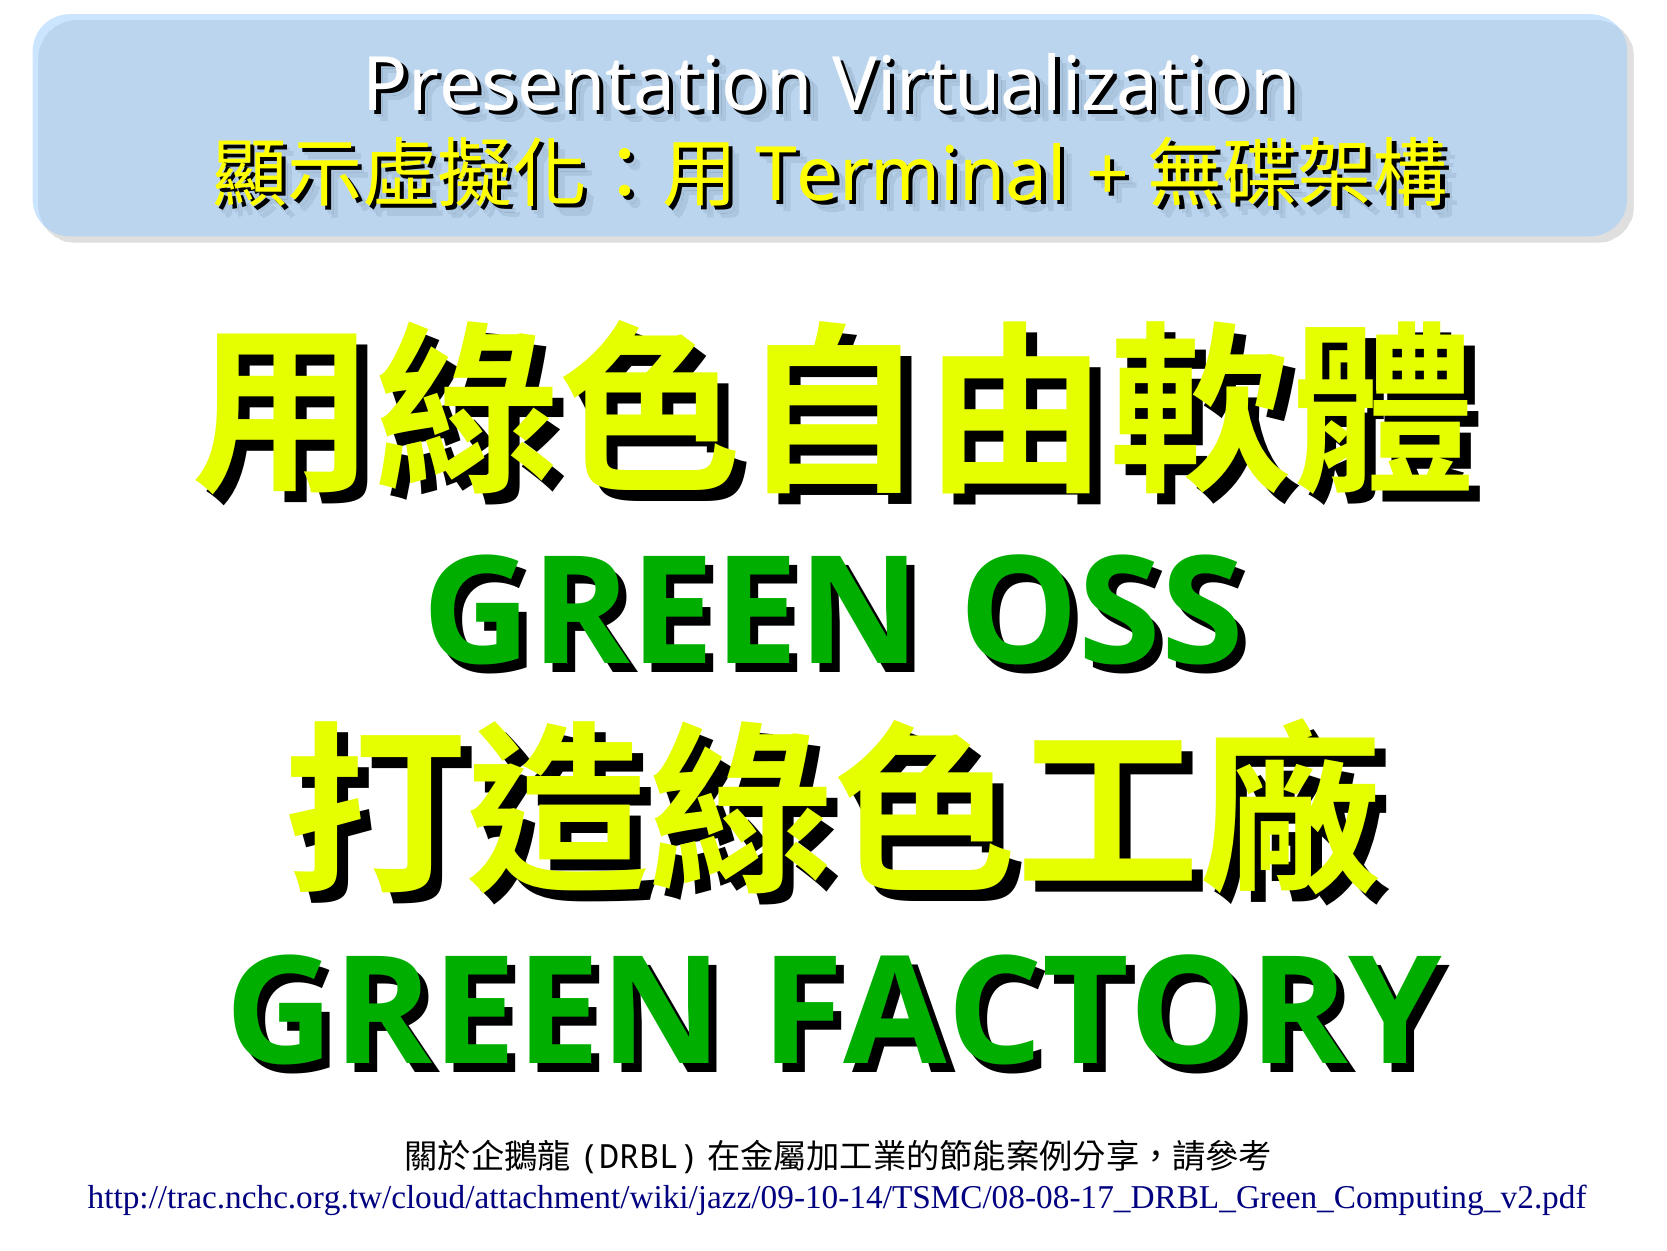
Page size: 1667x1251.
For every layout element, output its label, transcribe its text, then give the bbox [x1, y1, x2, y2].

text_box 用綠色自由軟體 GREEN OSS 打造綠色工廠 GREEN FACTORY [29, 265, 1637, 1123]
text_box 關於企鵝龍(DRBL)在金屬加工業的節能案例分享，請參考 http://trac.nchc.org.tw/cloud/attachment/wiki/jazz/09-10-14/TSMC/08-08-17_DRBL_Green_Computing_v2.pdf [41, 1122, 1636, 1229]
text_box Presentation Virtualization 顯示虛擬化：用Terminal +無碟架構 [32, 14, 1628, 237]
